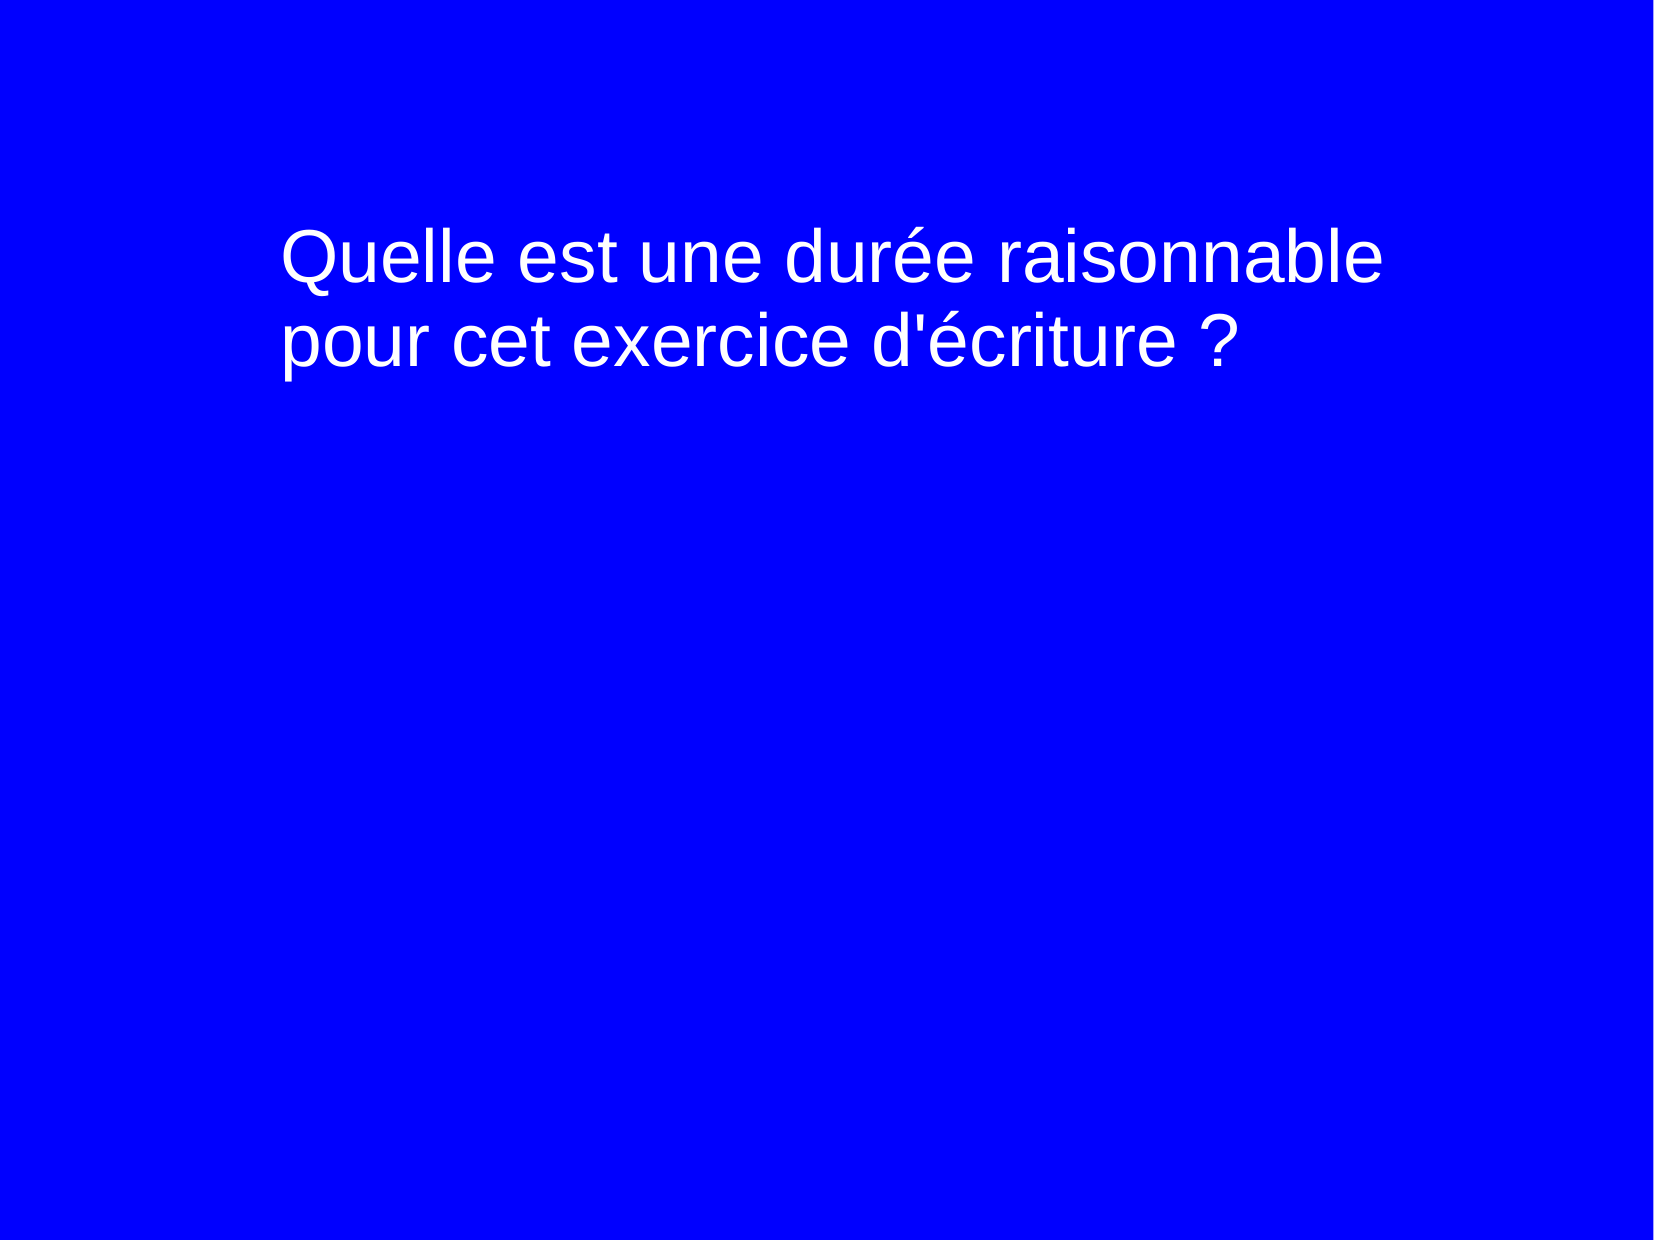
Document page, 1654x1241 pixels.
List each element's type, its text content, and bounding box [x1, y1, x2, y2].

text_box Quelle est une durée raisonnable pour cet exercice d'écriture ? [265, 206, 1447, 390]
